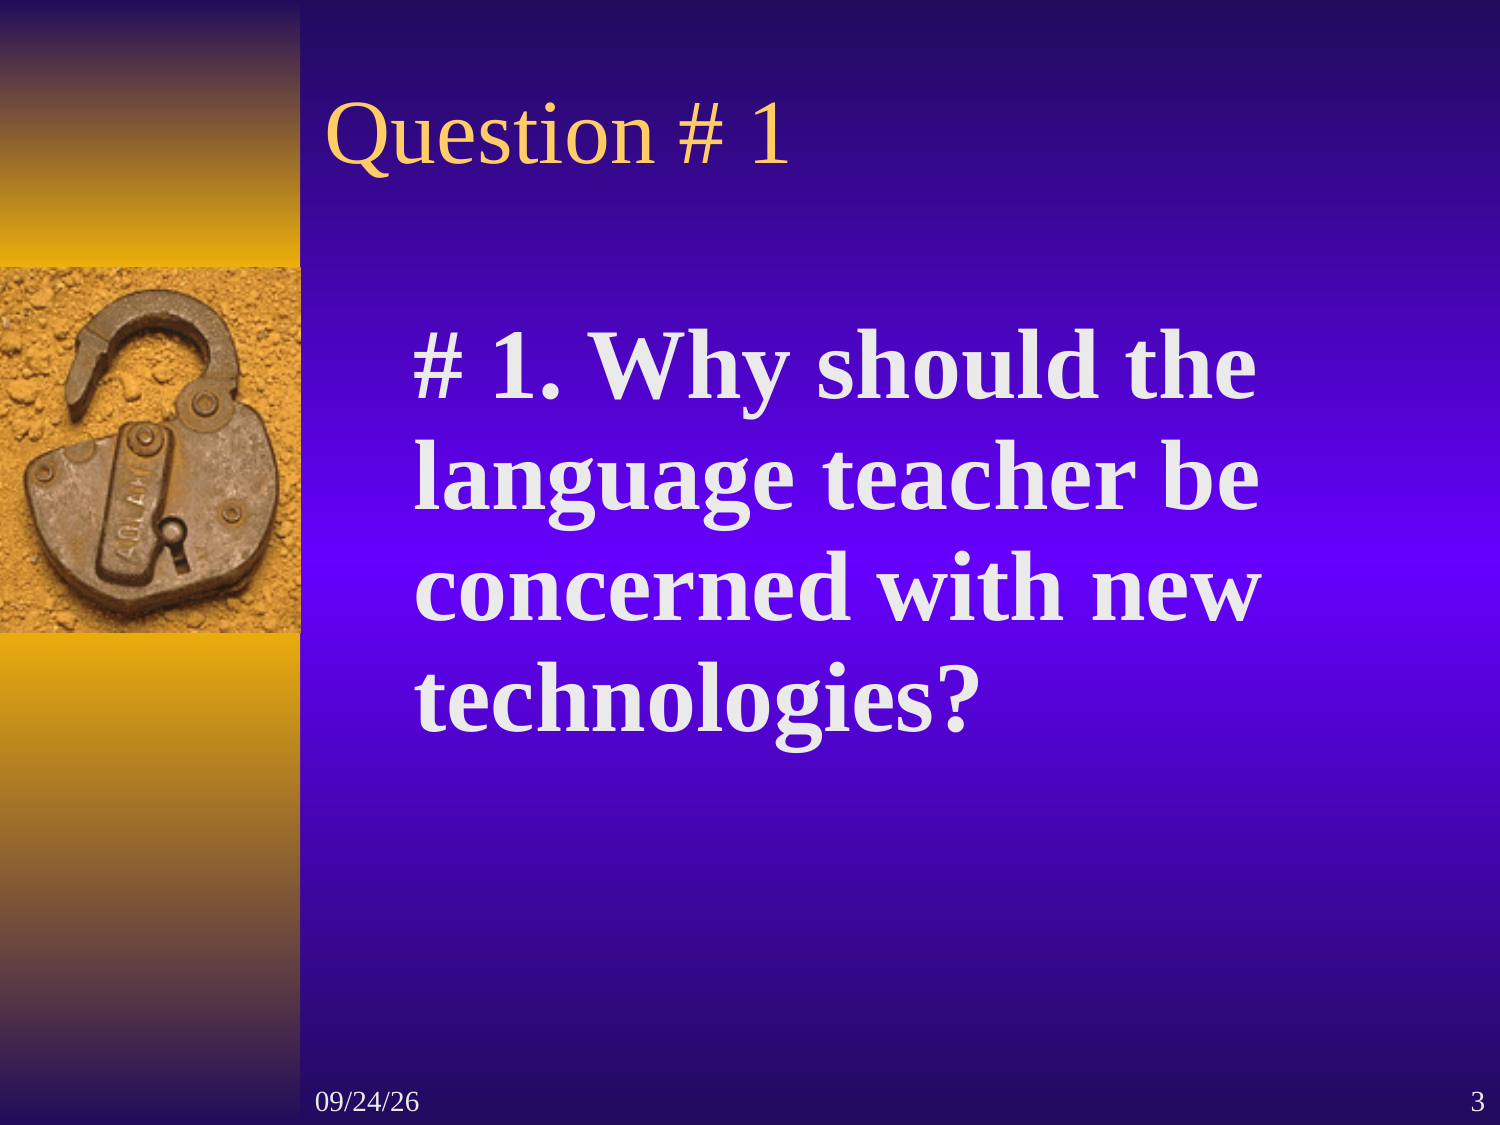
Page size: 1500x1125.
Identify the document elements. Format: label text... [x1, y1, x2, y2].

title Question # 1 [324, 59, 1063, 207]
picture [0, 267, 301, 633]
subtitle # 1. Why should the language teacher be concerned with new technologies? [413, 265, 1477, 798]
